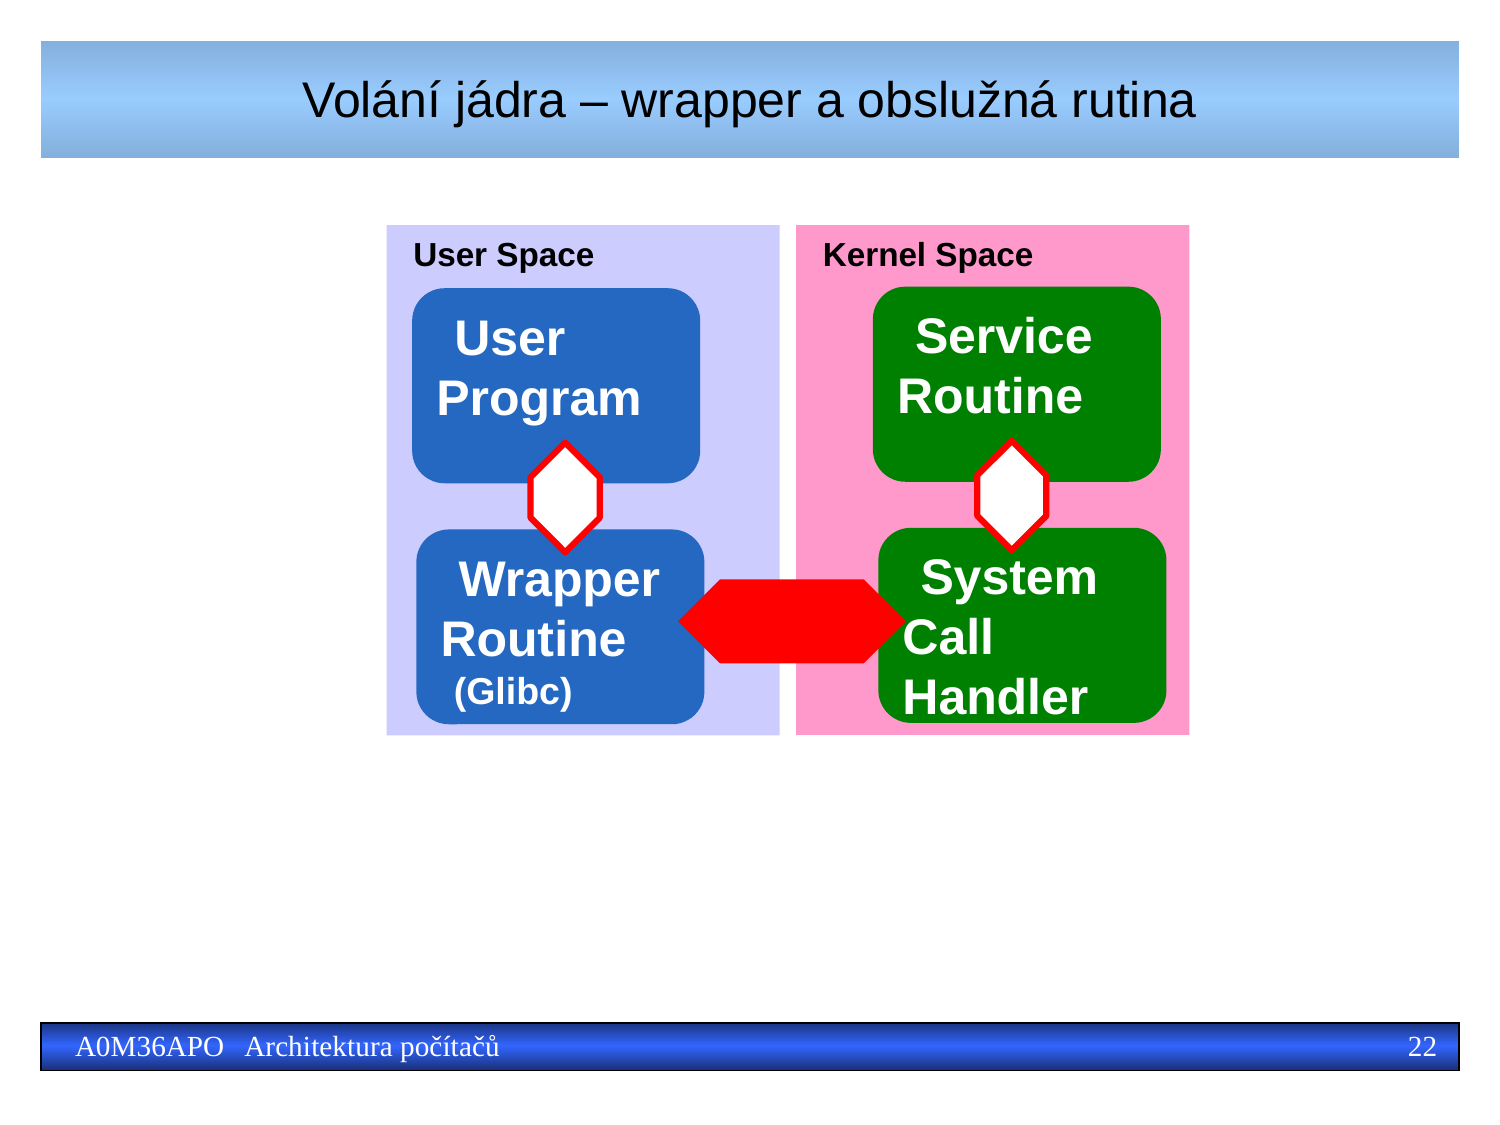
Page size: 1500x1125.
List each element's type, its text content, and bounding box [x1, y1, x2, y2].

text_box Wrapper Routine (Glibc) [416, 529, 705, 725]
text_box [530, 442, 600, 553]
text_box Kernel Space [796, 225, 1190, 735]
text_box System Call Handler [878, 527, 1167, 723]
text_box [977, 440, 1047, 551]
text_box [678, 579, 906, 664]
text_box User Space [386, 225, 780, 736]
title Volání jádra – wrapper a obslužná rutina [41, 41, 1459, 158]
text_box User Program [412, 288, 701, 484]
text_box Service Routine [872, 286, 1161, 482]
